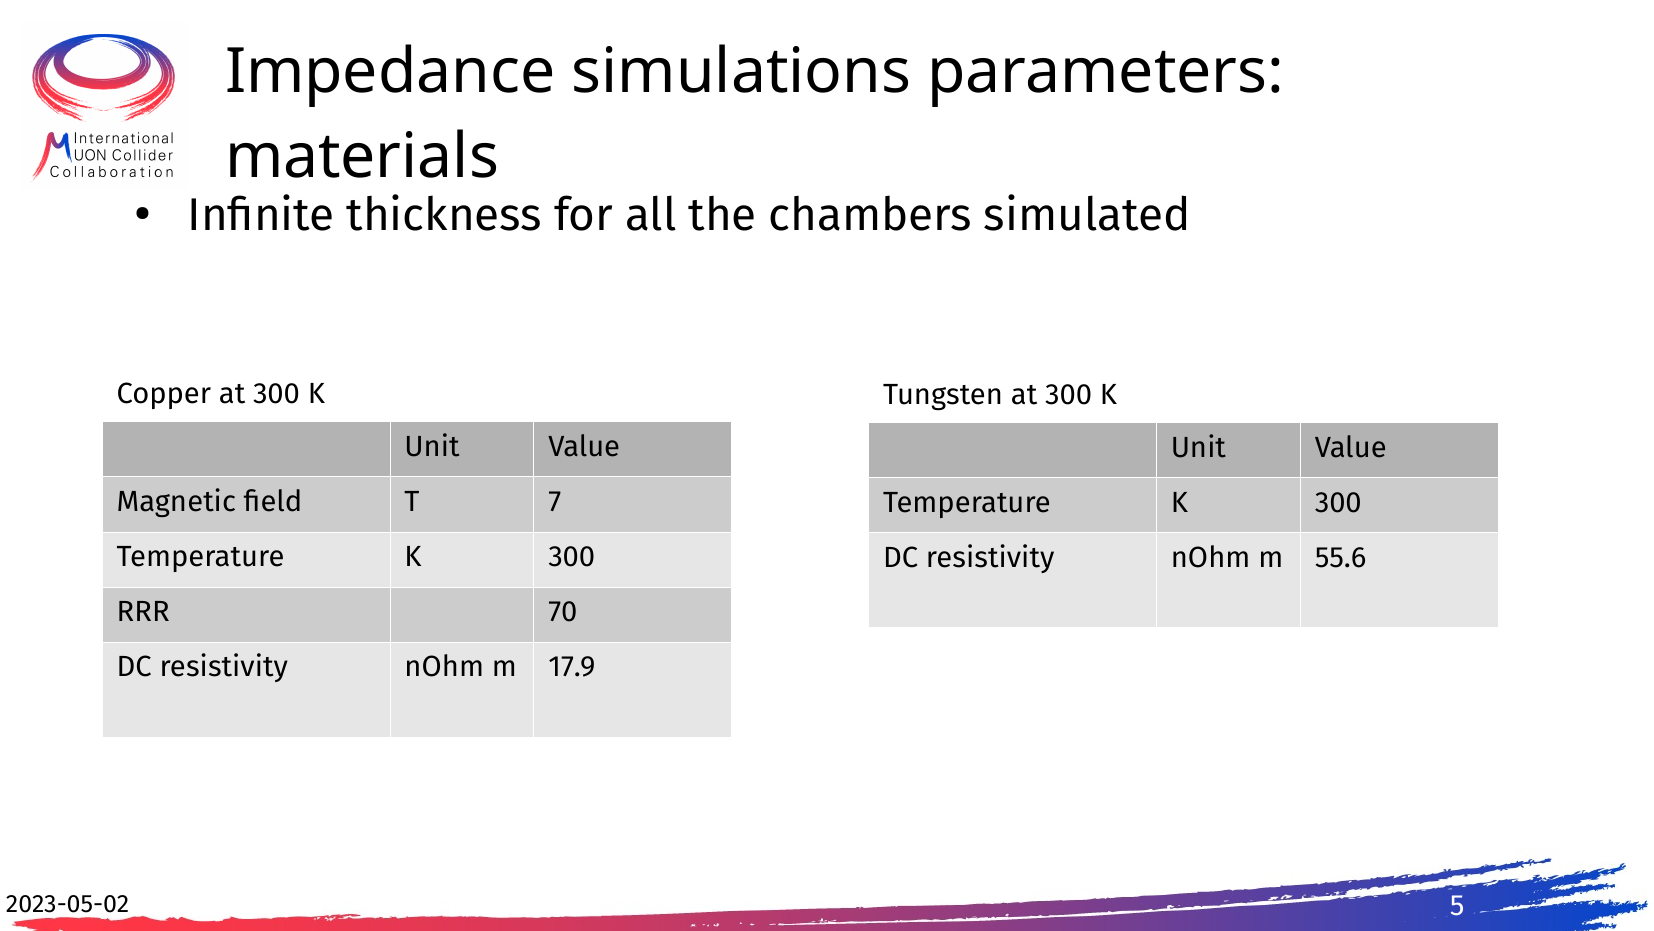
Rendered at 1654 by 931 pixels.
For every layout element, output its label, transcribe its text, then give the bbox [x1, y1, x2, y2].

table_cell nOhm m [391, 643, 533, 737]
table_cell nOhm m [1157, 533, 1300, 627]
table_header Unit [1157, 423, 1300, 477]
table_cell 300 [534, 533, 731, 587]
text_box Tungsten at 300 K [868, 369, 1178, 455]
table_cell DC resistivity [103, 643, 390, 737]
table_cell Temperature [869, 478, 1156, 532]
table_cell RRR [103, 588, 390, 642]
table_cell Temperature [103, 533, 390, 587]
table_header Unit [391, 422, 533, 476]
table_cell T [391, 477, 533, 532]
table_header [869, 455, 1156, 477]
table_cell 55.6 [1301, 533, 1498, 627]
table_header Value [534, 422, 731, 476]
table_cell [391, 588, 533, 642]
table_cell 17.9 [534, 643, 731, 737]
table_cell 70 [534, 588, 731, 642]
picture [21, 21, 188, 189]
text_box Copper at 300 K [101, 369, 412, 454]
list Infinite thickness for all the chambers simulated [116, 187, 1537, 401]
table_header [103, 454, 390, 476]
picture [0, 848, 1654, 931]
title Impedance simulations parameters: materials [225, 25, 1571, 188]
table_cell DC resistivity [869, 533, 1156, 627]
table_cell Magnetic field [103, 477, 390, 532]
table_header Value [1301, 423, 1498, 477]
table_cell K [391, 533, 533, 587]
table_cell K [1157, 478, 1300, 532]
table_cell 7 [534, 477, 731, 532]
table_cell 300 [1301, 478, 1498, 532]
